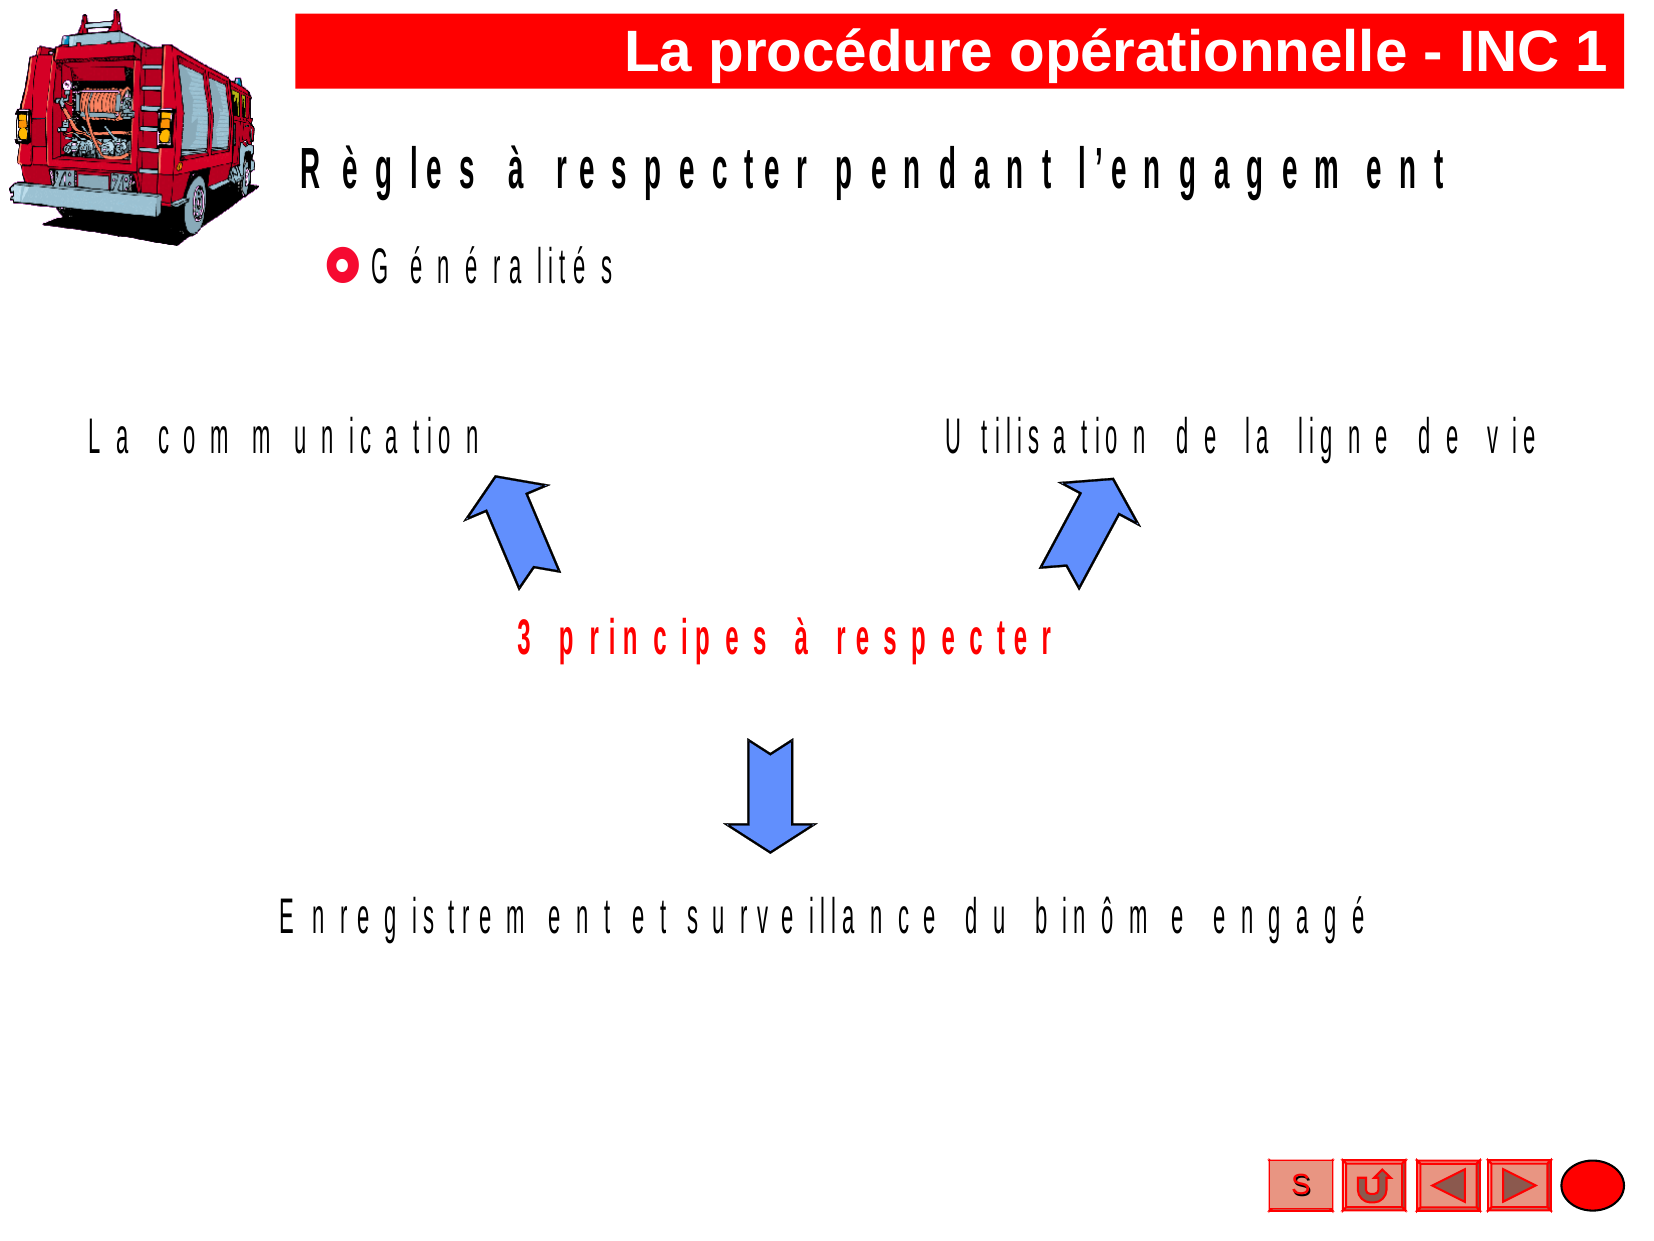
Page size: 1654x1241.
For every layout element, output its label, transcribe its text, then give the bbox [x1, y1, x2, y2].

picture [58, 389, 1582, 696]
picture [8, 8, 260, 246]
picture [265, 113, 1491, 325]
text_box La procédure opérationnelle - INC 1 [295, 13, 1625, 89]
picture [249, 738, 1411, 975]
text_box [1561, 1160, 1625, 1211]
